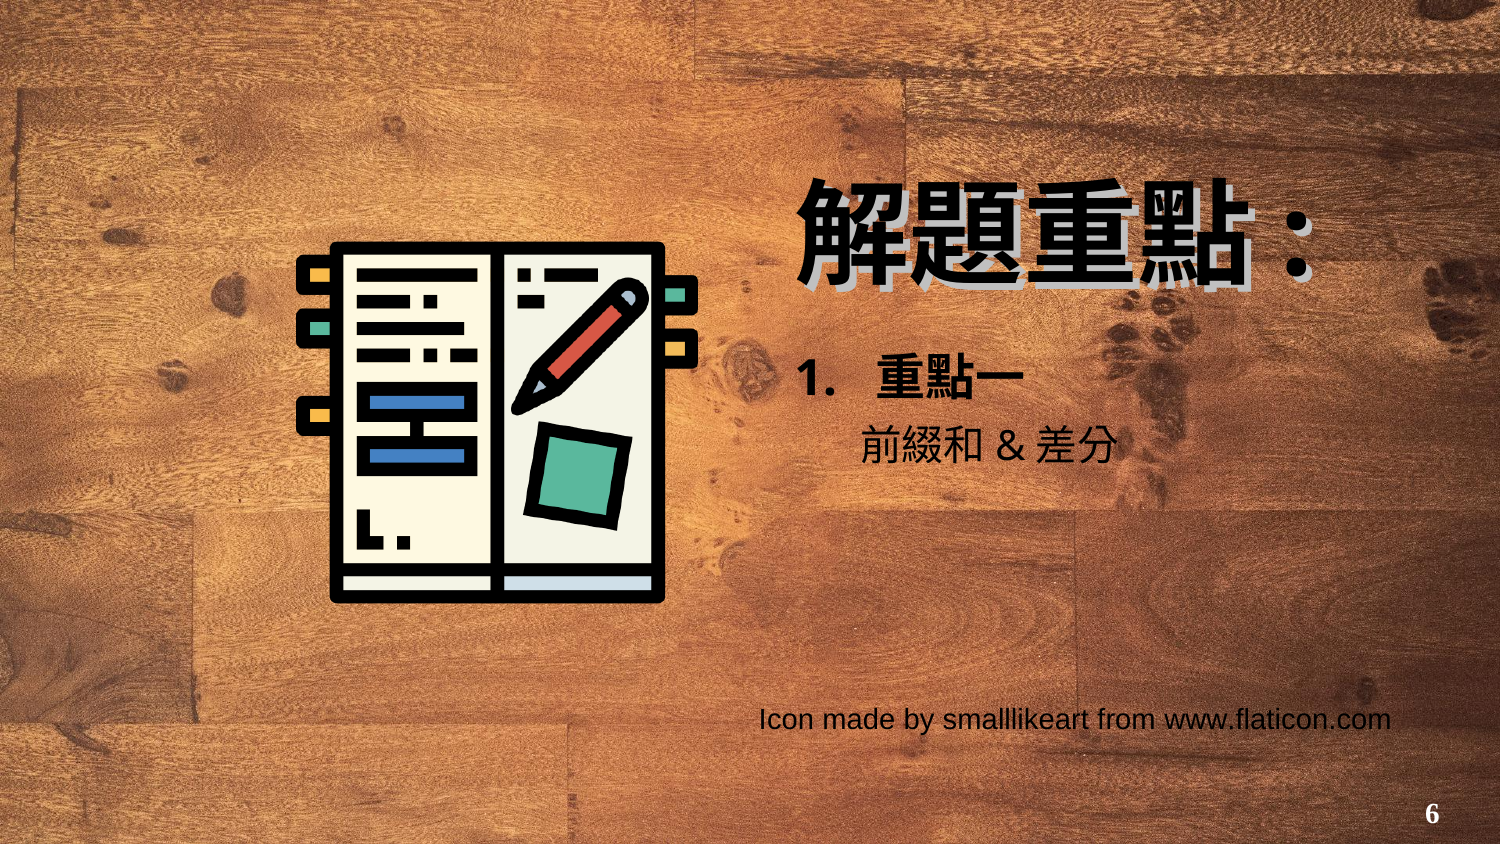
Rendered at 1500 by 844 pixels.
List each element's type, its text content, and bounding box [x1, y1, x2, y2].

subtitle 1. 重點一 前綴和&差分 [779, 328, 1378, 693]
text_box Icon made by smalllikeart from www.flaticon.com [744, 693, 1407, 743]
slide_number 6 [1410, 779, 1500, 844]
picture [296, 221, 698, 623]
title 解題重點: [779, 122, 1311, 314]
